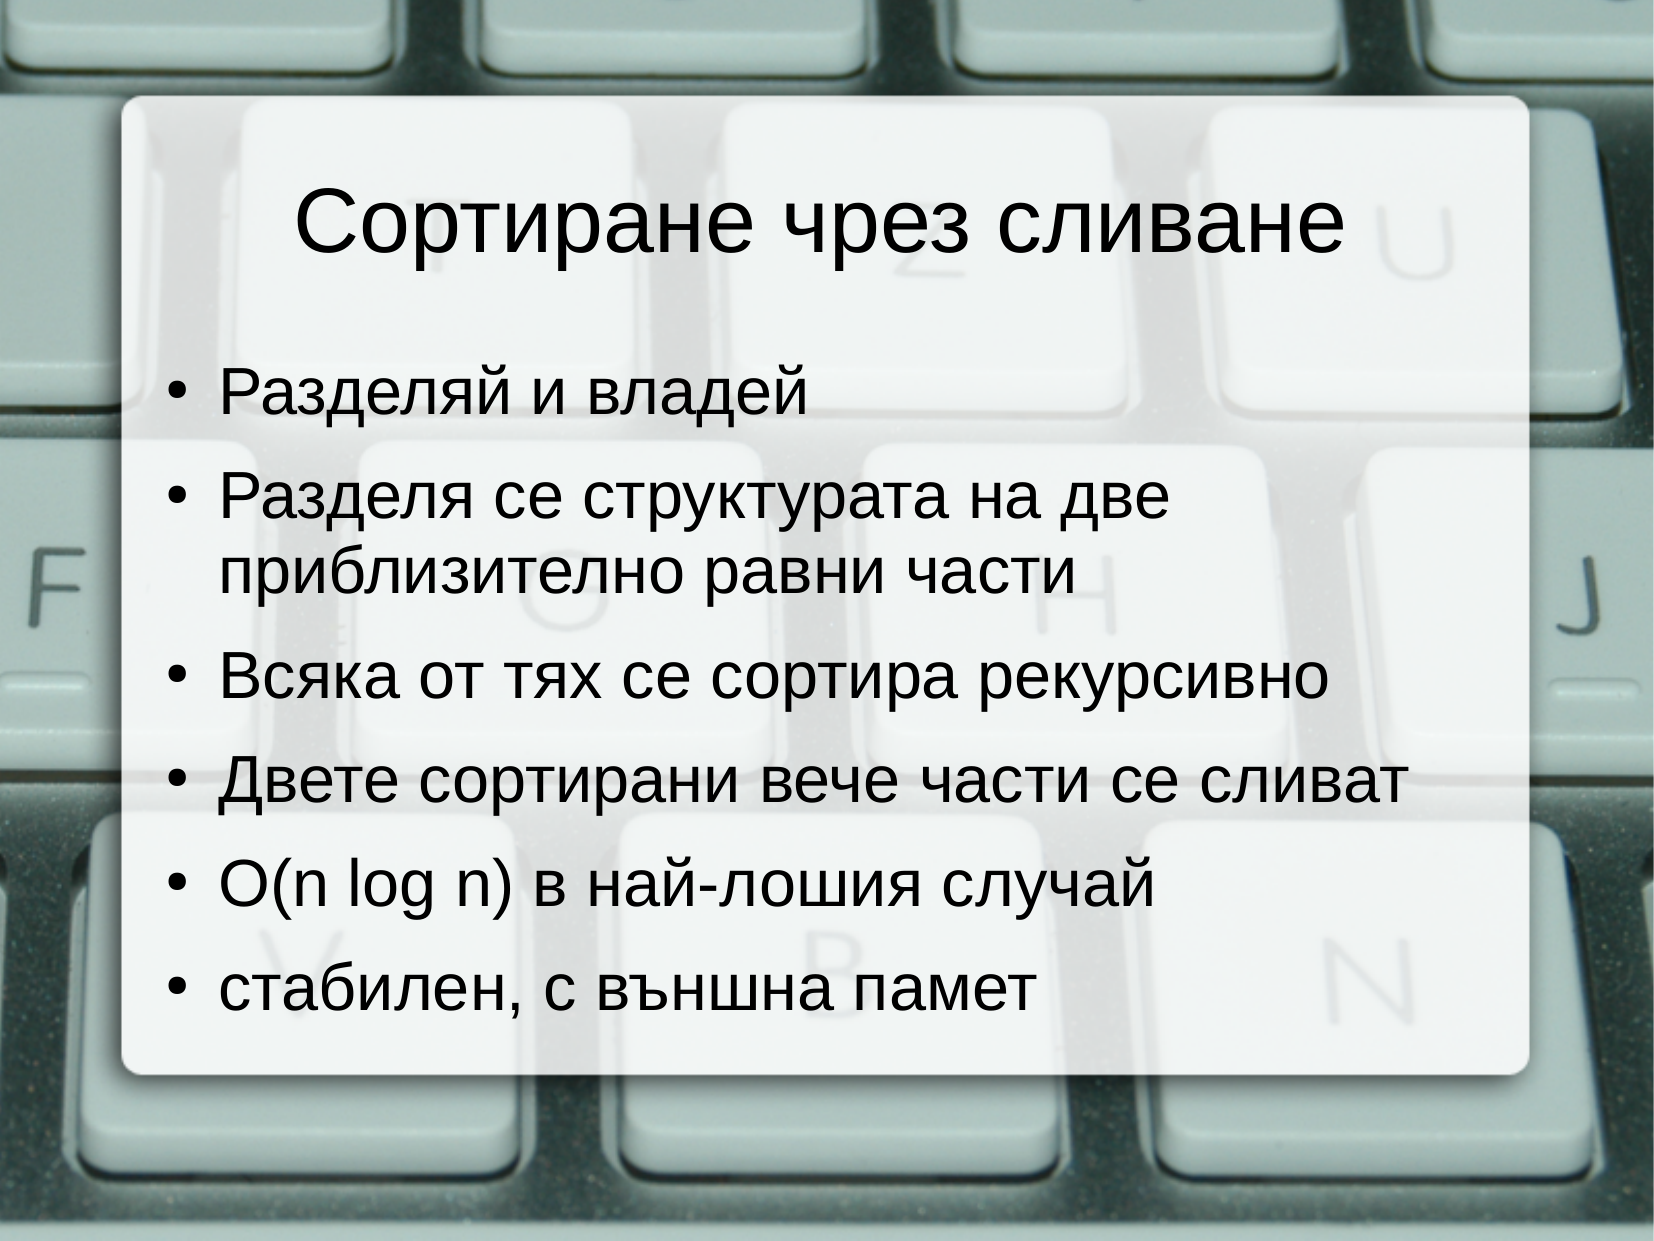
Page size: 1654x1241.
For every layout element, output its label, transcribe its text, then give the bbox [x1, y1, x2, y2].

list Разделяй и владей Разделя се структурата на две приблизително равни части Всяка от тях се сортира рекурсивно Двете сортирани вече части се сливат O(n log n) в най-лошия случай стабилен, с външна памет [147, 354, 1506, 1074]
title Сортиране чрез сливане [135, 117, 1506, 325]
picture [0, 0, 1654, 1241]
